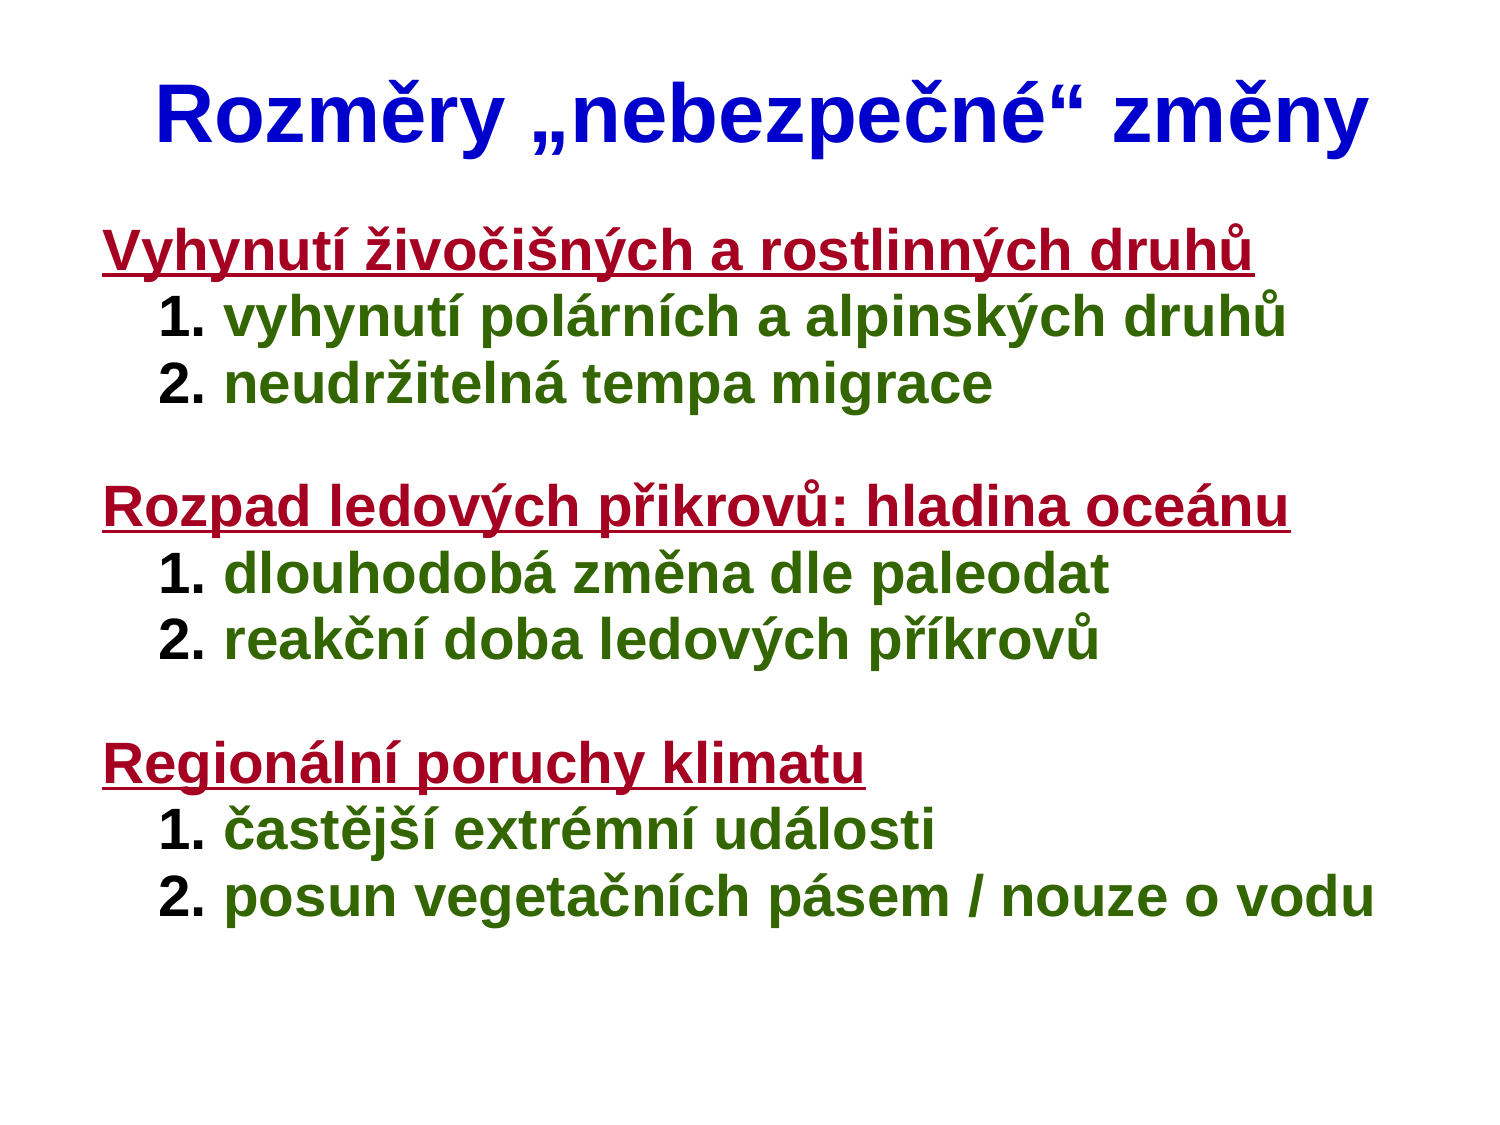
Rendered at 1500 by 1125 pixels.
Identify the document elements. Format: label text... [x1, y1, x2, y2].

list Rozměry „nebezpečné“ změny Vyhynutí živočišných a rostlinných druhů 1. vyhynutí polárních a alpinských druhů 2. neudržitelná tempa migrace Rozpad ledových přikrovů: hladina oceánu 1. dlouhodobá změna dle paleodat 2. reakční doba ledových příkrovů Regionální poruchy klimatu 1. častější extrémní události 2. posun vegetačních pásem / nouze o vodu [87, 75, 1438, 1051]
